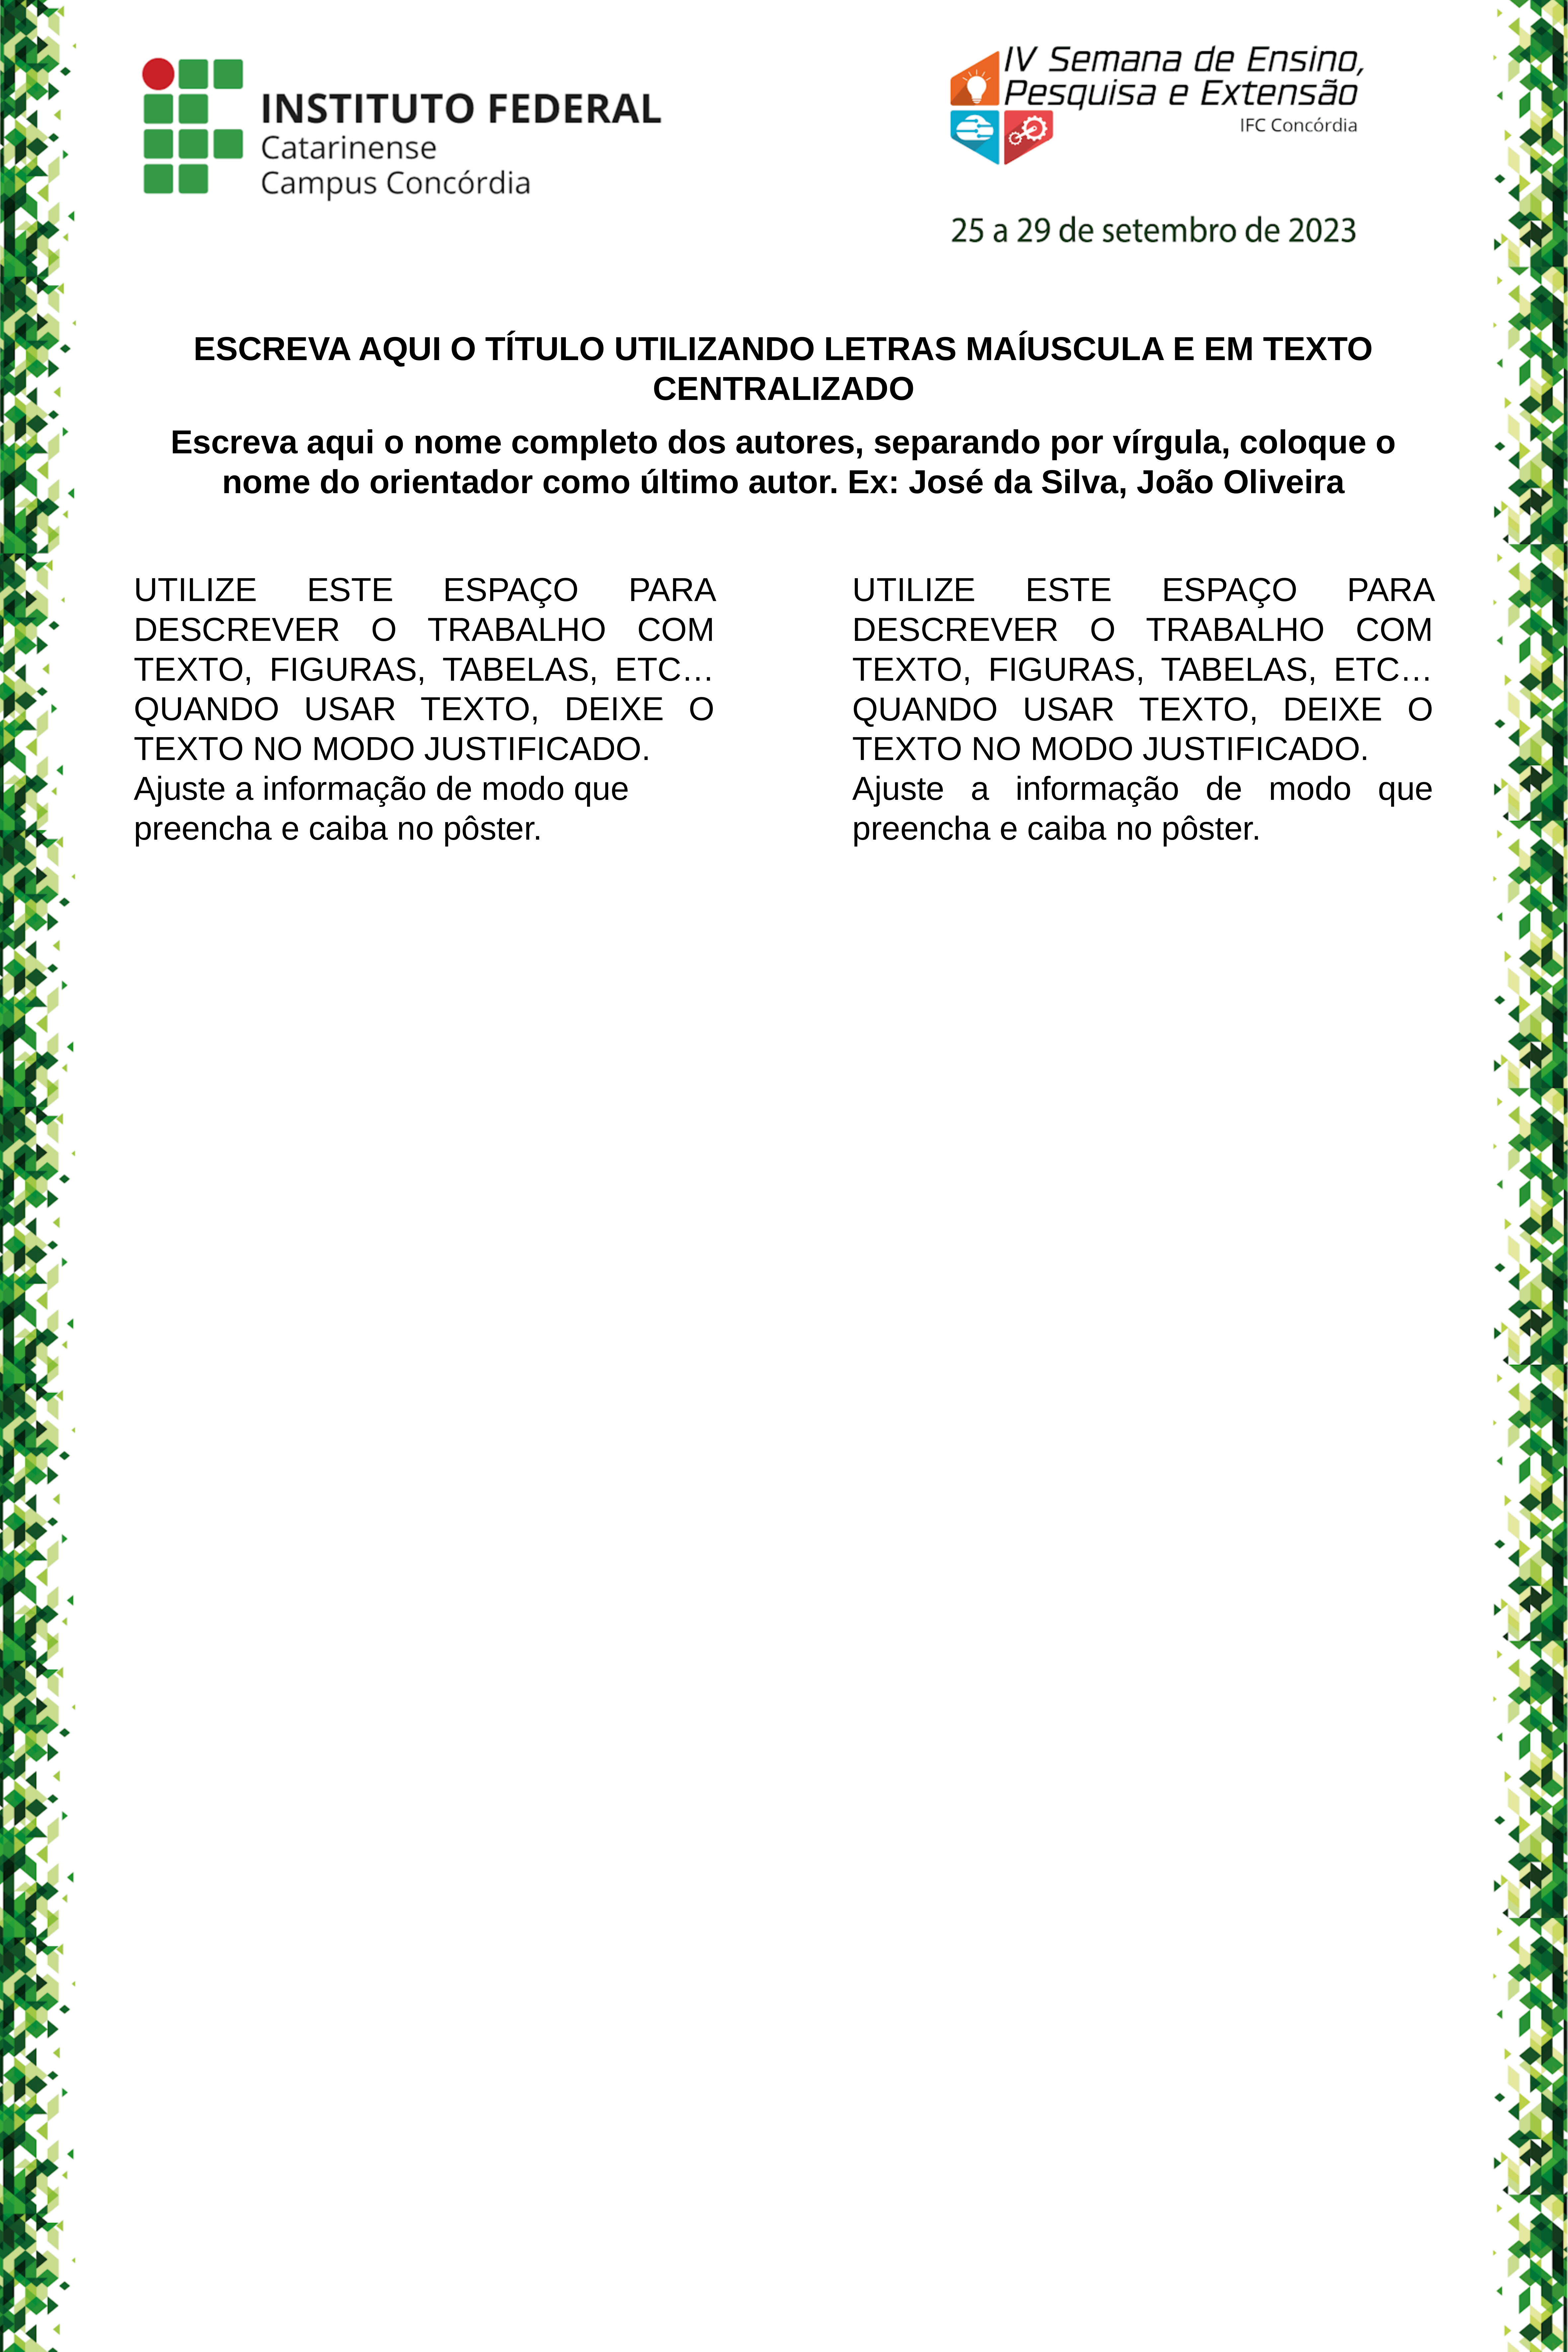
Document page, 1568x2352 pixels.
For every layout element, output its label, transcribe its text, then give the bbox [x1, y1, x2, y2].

text_box ESCREVA AQUI O TÍTULO UTILIZANDO LETRAS MAÍUSCULA E EM TEXTO CENTRALIZADO [130, 324, 1437, 417]
text_box UTILIZE ESTE ESPAÇO PARA DESCREVER O TRABALHO COM TEXTO, FIGURAS, TABELAS, ETC… QUANDO USAR TEXTO, DEIXE O TEXTO NO MODO JUSTIFICADO. Ajuste a informação de modo que preencha e caiba no pôster. [849, 565, 1437, 2233]
text_box UTILIZE ESTE ESPAÇO PARA DESCREVER O TRABALHO COM TEXTO, FIGURAS, TABELAS, ETC… QUANDO USAR TEXTO, DEIXE O TEXTO NO MODO JUSTIFICADO. Ajuste a informação de modo que preencha e caiba no pôster. [130, 565, 719, 2233]
text_box Escreva aqui o nome completo dos autores, separando por vírgula, coloque o nome do orientador como último autor. Ex: José da Silva, João Oliveira [130, 417, 1437, 536]
picture [0, 0, 1568, 2352]
